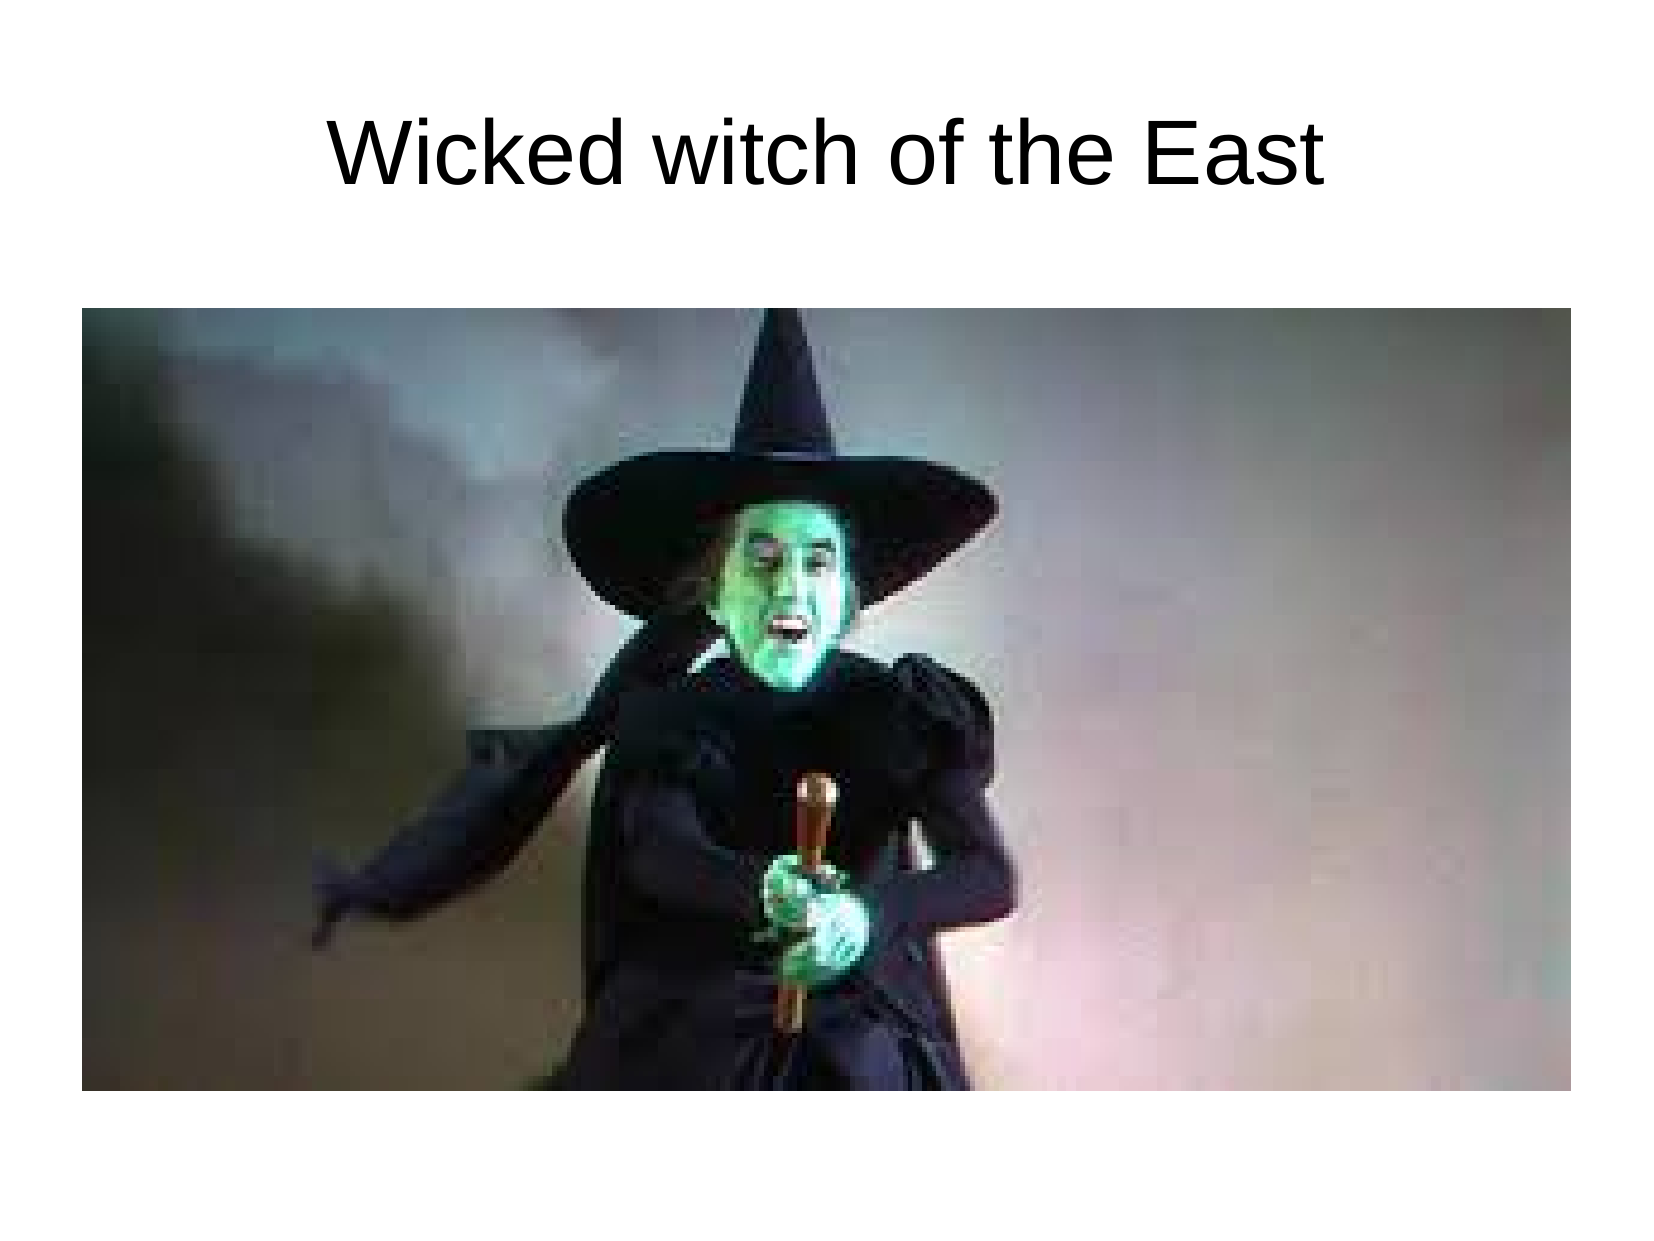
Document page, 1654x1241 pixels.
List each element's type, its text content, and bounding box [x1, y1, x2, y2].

title Wicked witch of the East [82, 49, 1571, 257]
picture [82, 308, 1571, 1091]
